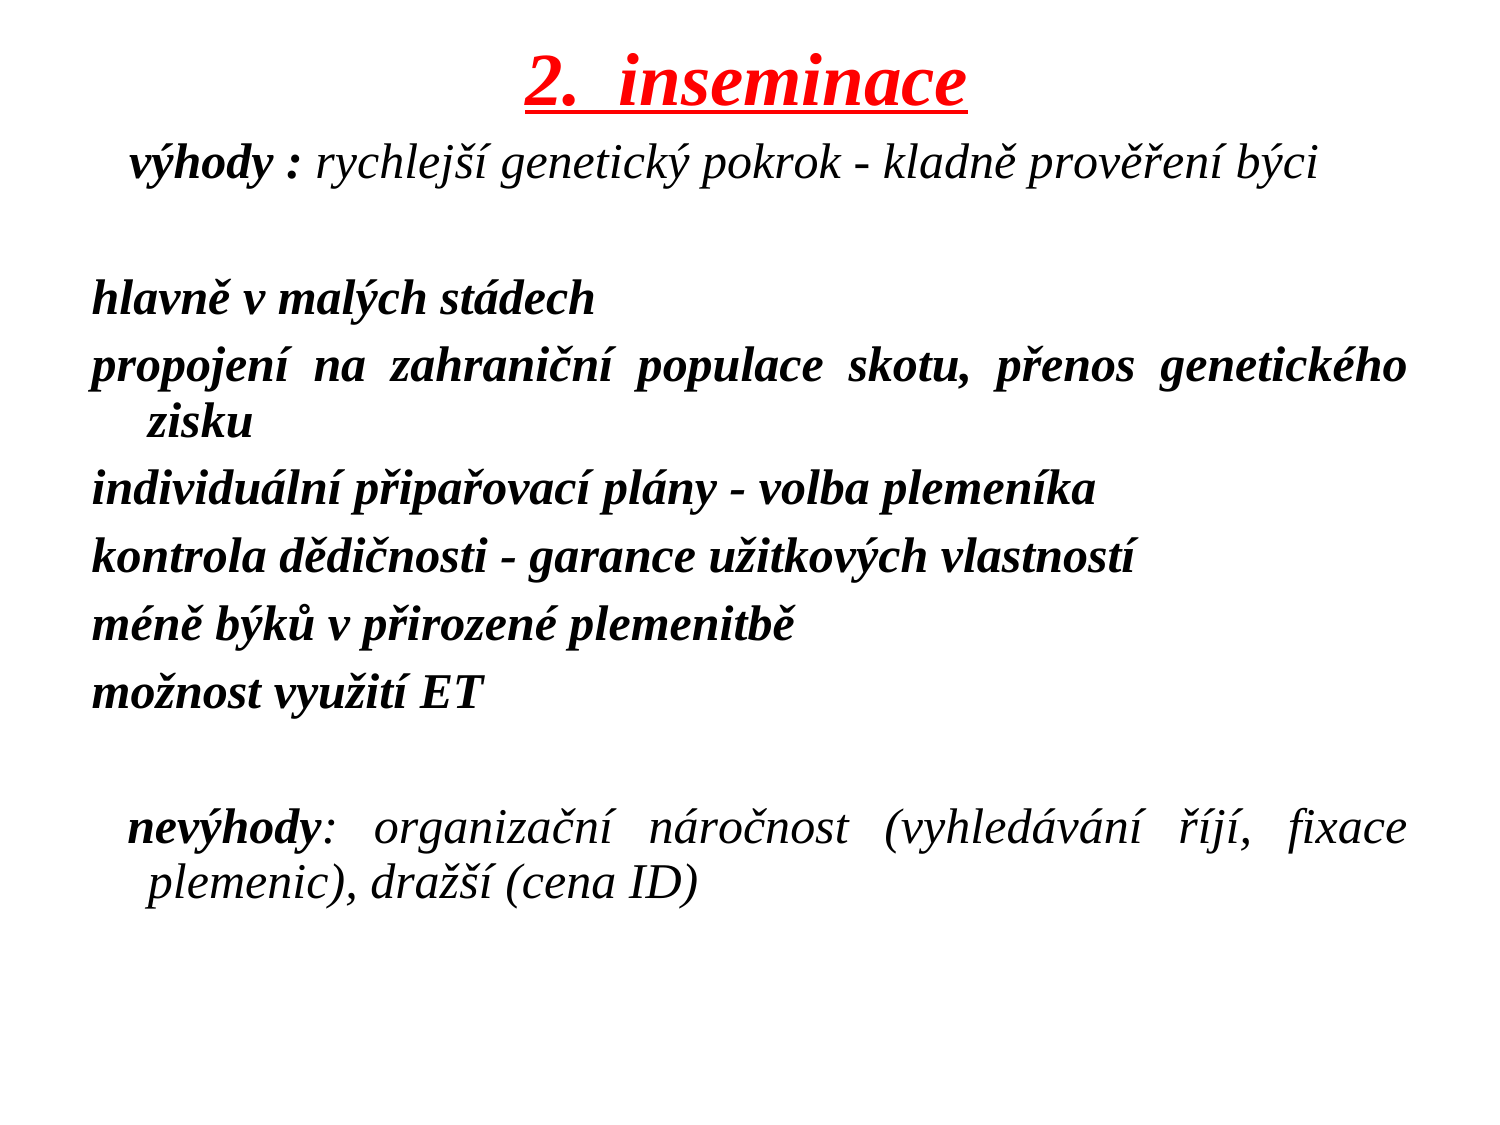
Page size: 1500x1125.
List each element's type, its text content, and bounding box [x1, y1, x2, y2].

list 2. inseminace výhody : rychlejší genetický pokrok - kladně prověření býci hlavně v malých stádech propojení na zahraniční populace skotu, přenos genetického zisku individuální připařovací plány - volba plemeníka kontrola dědičnosti - garance užitkových vlastností méně býků v přirozené plemenitbě možnost využití ET nevýhody: organizační náročnost (vyhledávání říjí, fixace plemenic), dražší (cena ID) [76, 31, 1424, 1125]
